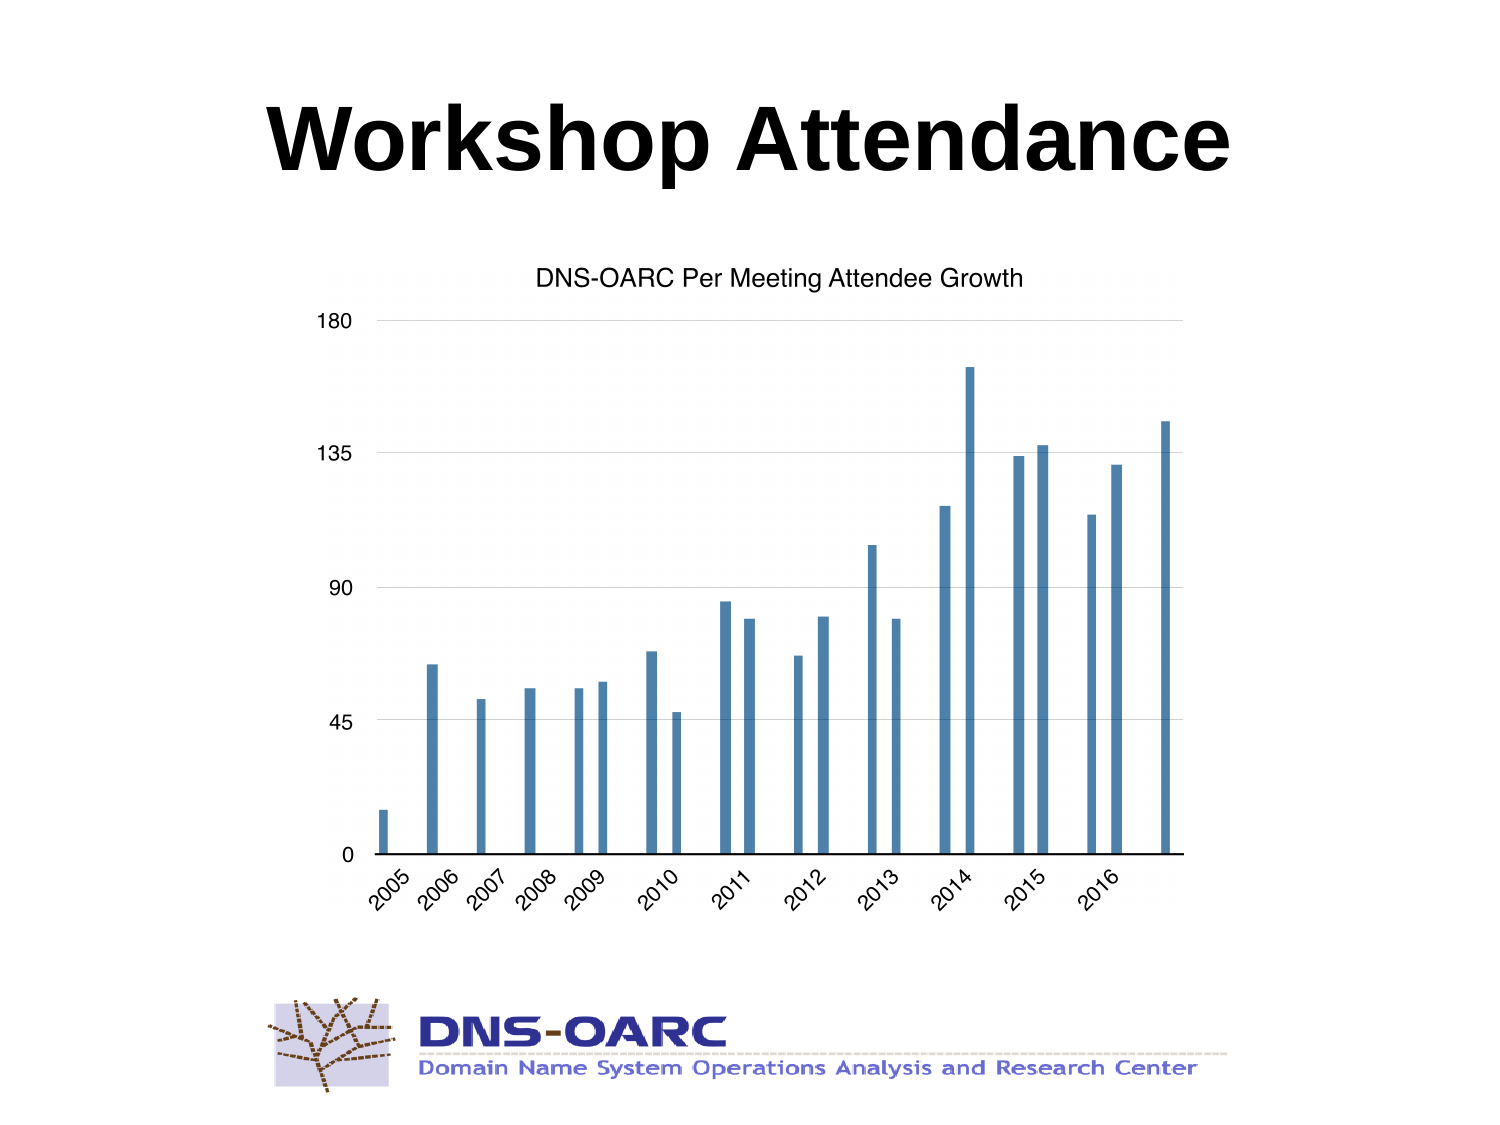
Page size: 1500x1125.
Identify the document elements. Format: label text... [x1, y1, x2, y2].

title Workshop Attendance [75, 44, 1425, 233]
picture [316, 263, 1184, 916]
picture [214, 991, 1259, 1099]
